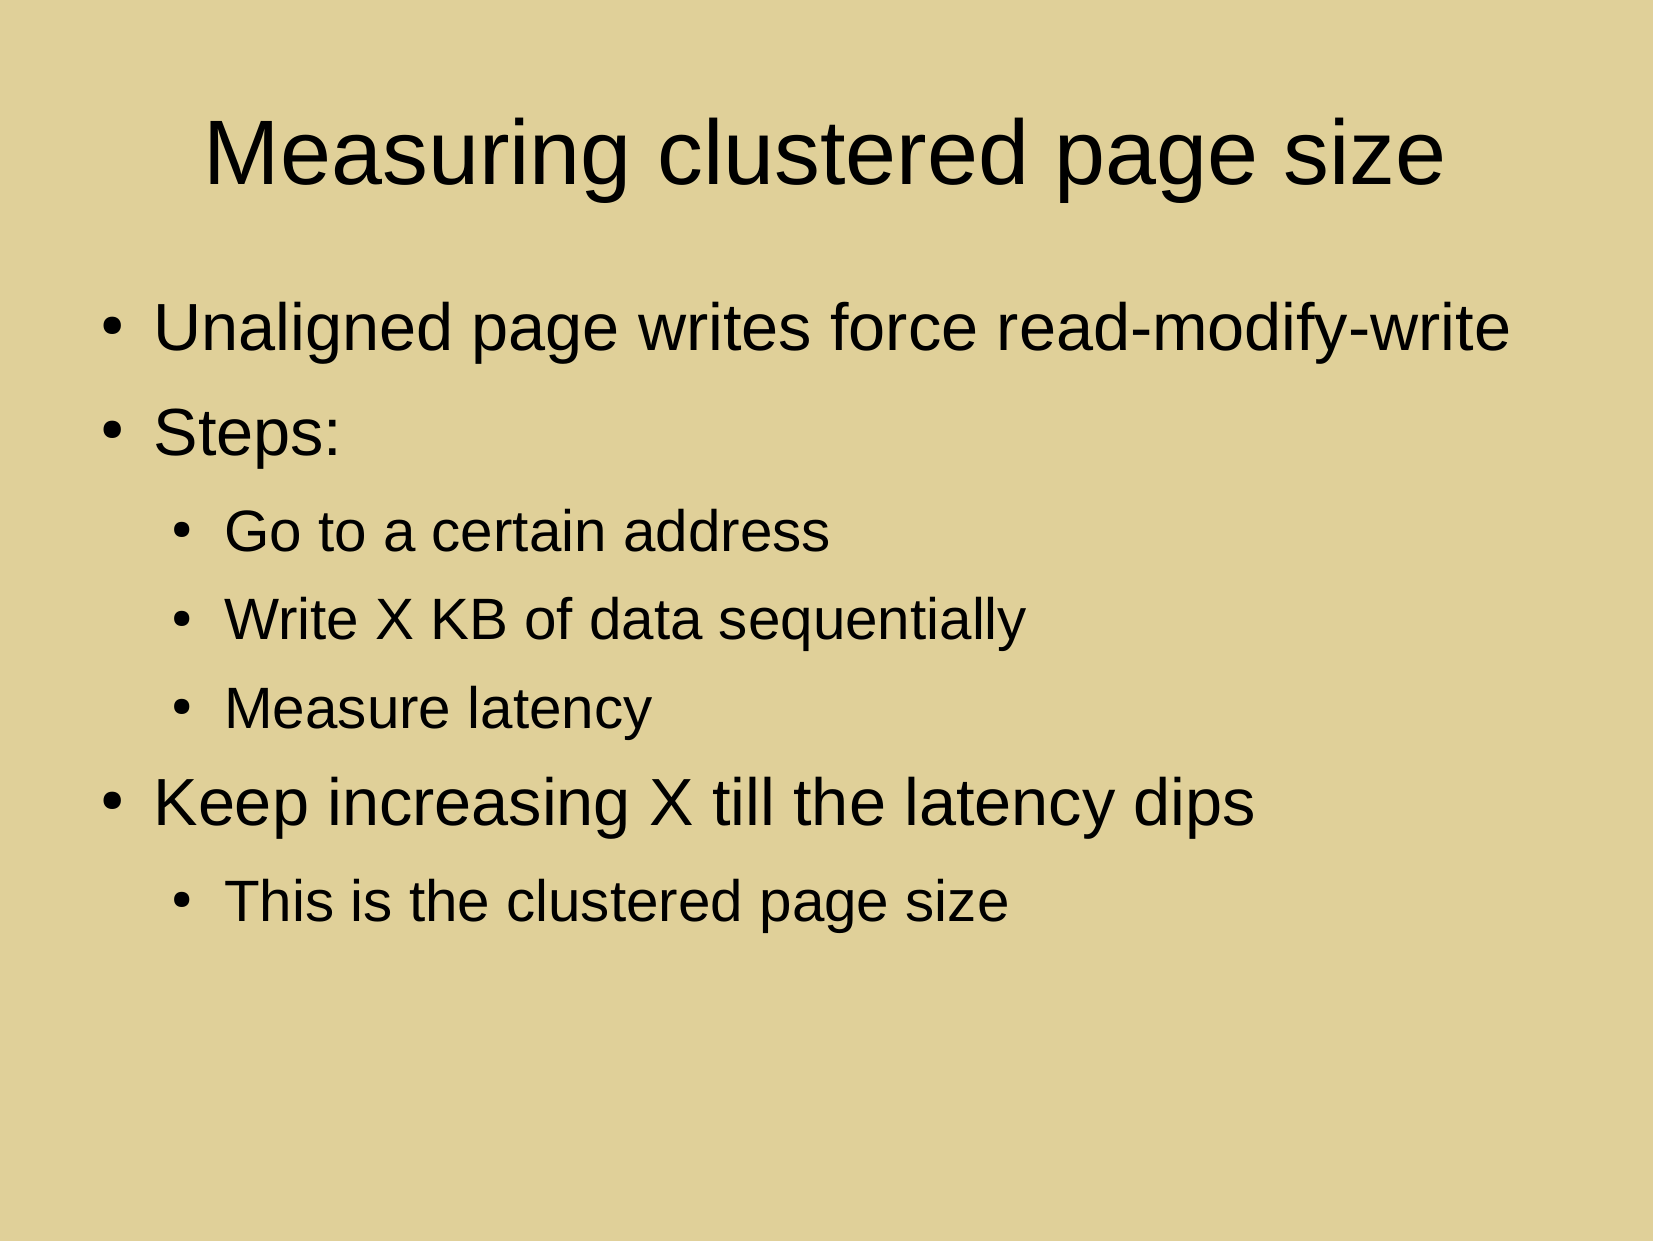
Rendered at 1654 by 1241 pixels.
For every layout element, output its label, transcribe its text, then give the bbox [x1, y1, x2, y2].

list Unaligned page writes force read-modify-write Steps: Go to a certain address Write X KB of data sequentially Measure latency Keep increasing X till the latency dips This is the clustered page size [82, 290, 1571, 1109]
title Measuring clustered page size [82, 49, 1571, 257]
